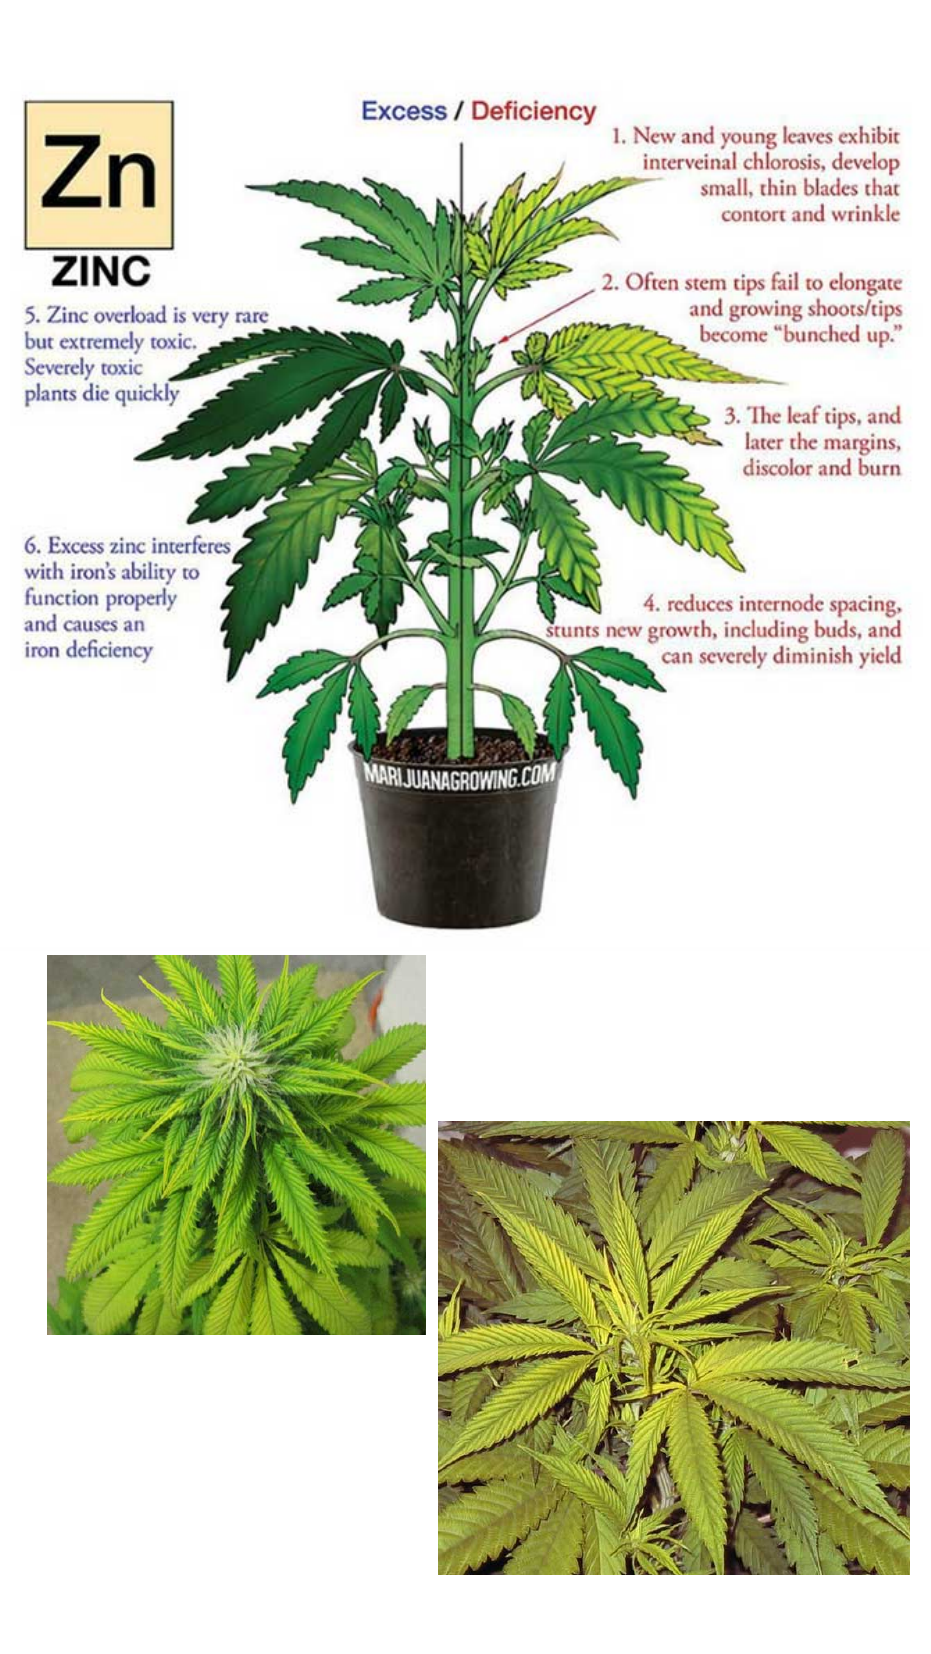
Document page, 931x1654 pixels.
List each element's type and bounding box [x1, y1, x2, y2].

picture [0, 70, 931, 951]
picture [438, 1121, 910, 1575]
picture [47, 955, 426, 1335]
